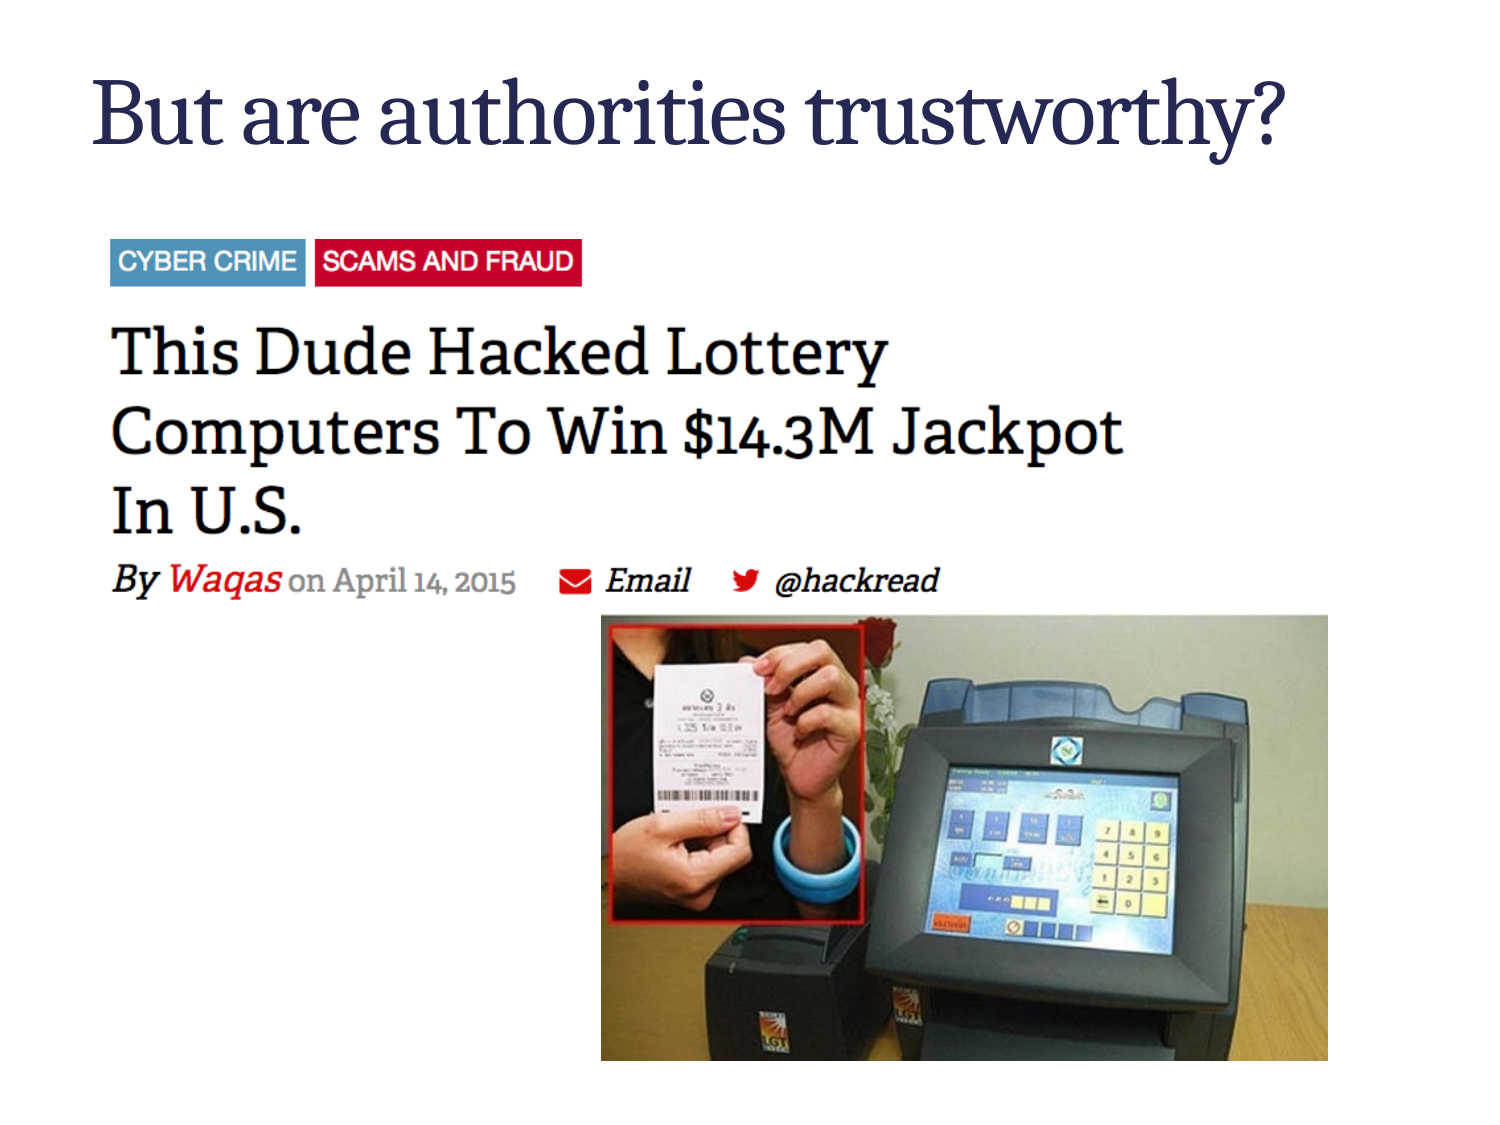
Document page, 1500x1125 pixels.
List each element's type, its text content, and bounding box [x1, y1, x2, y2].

picture [60, 239, 1328, 1061]
title But are authorities trustworthy? [75, 12, 1471, 200]
